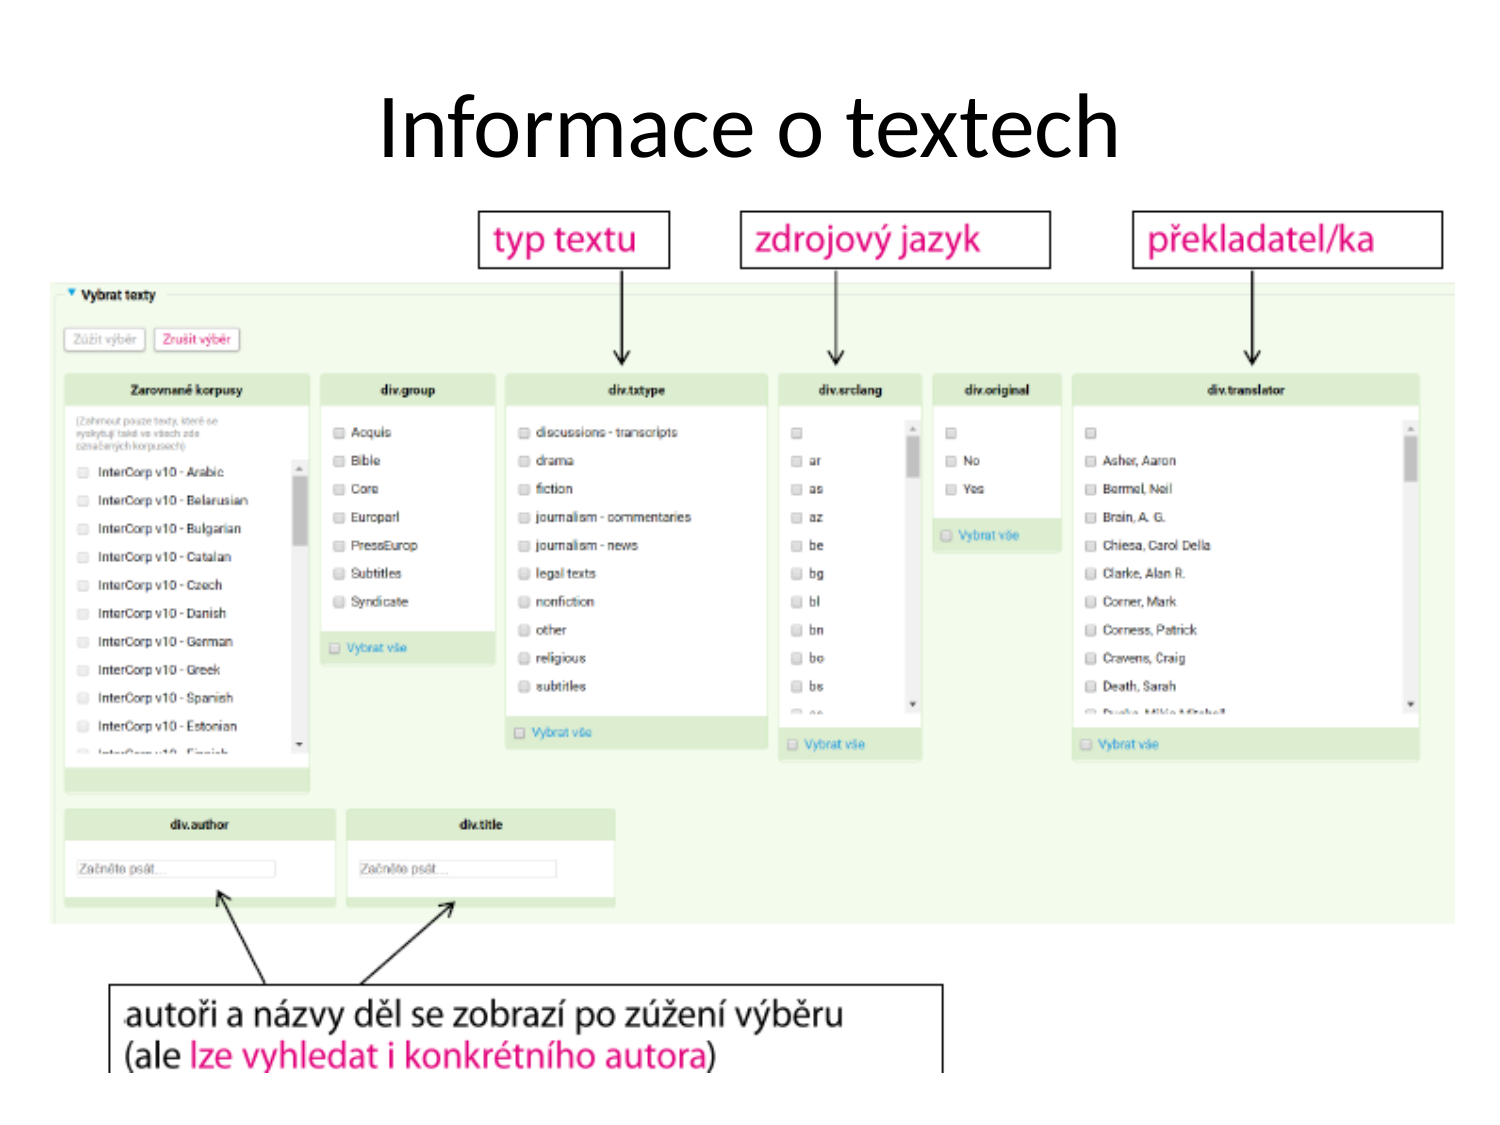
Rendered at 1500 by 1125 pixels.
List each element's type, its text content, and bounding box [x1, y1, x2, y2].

title Informace o textech [75, 45, 1426, 196]
picture [41, 196, 1455, 1073]
